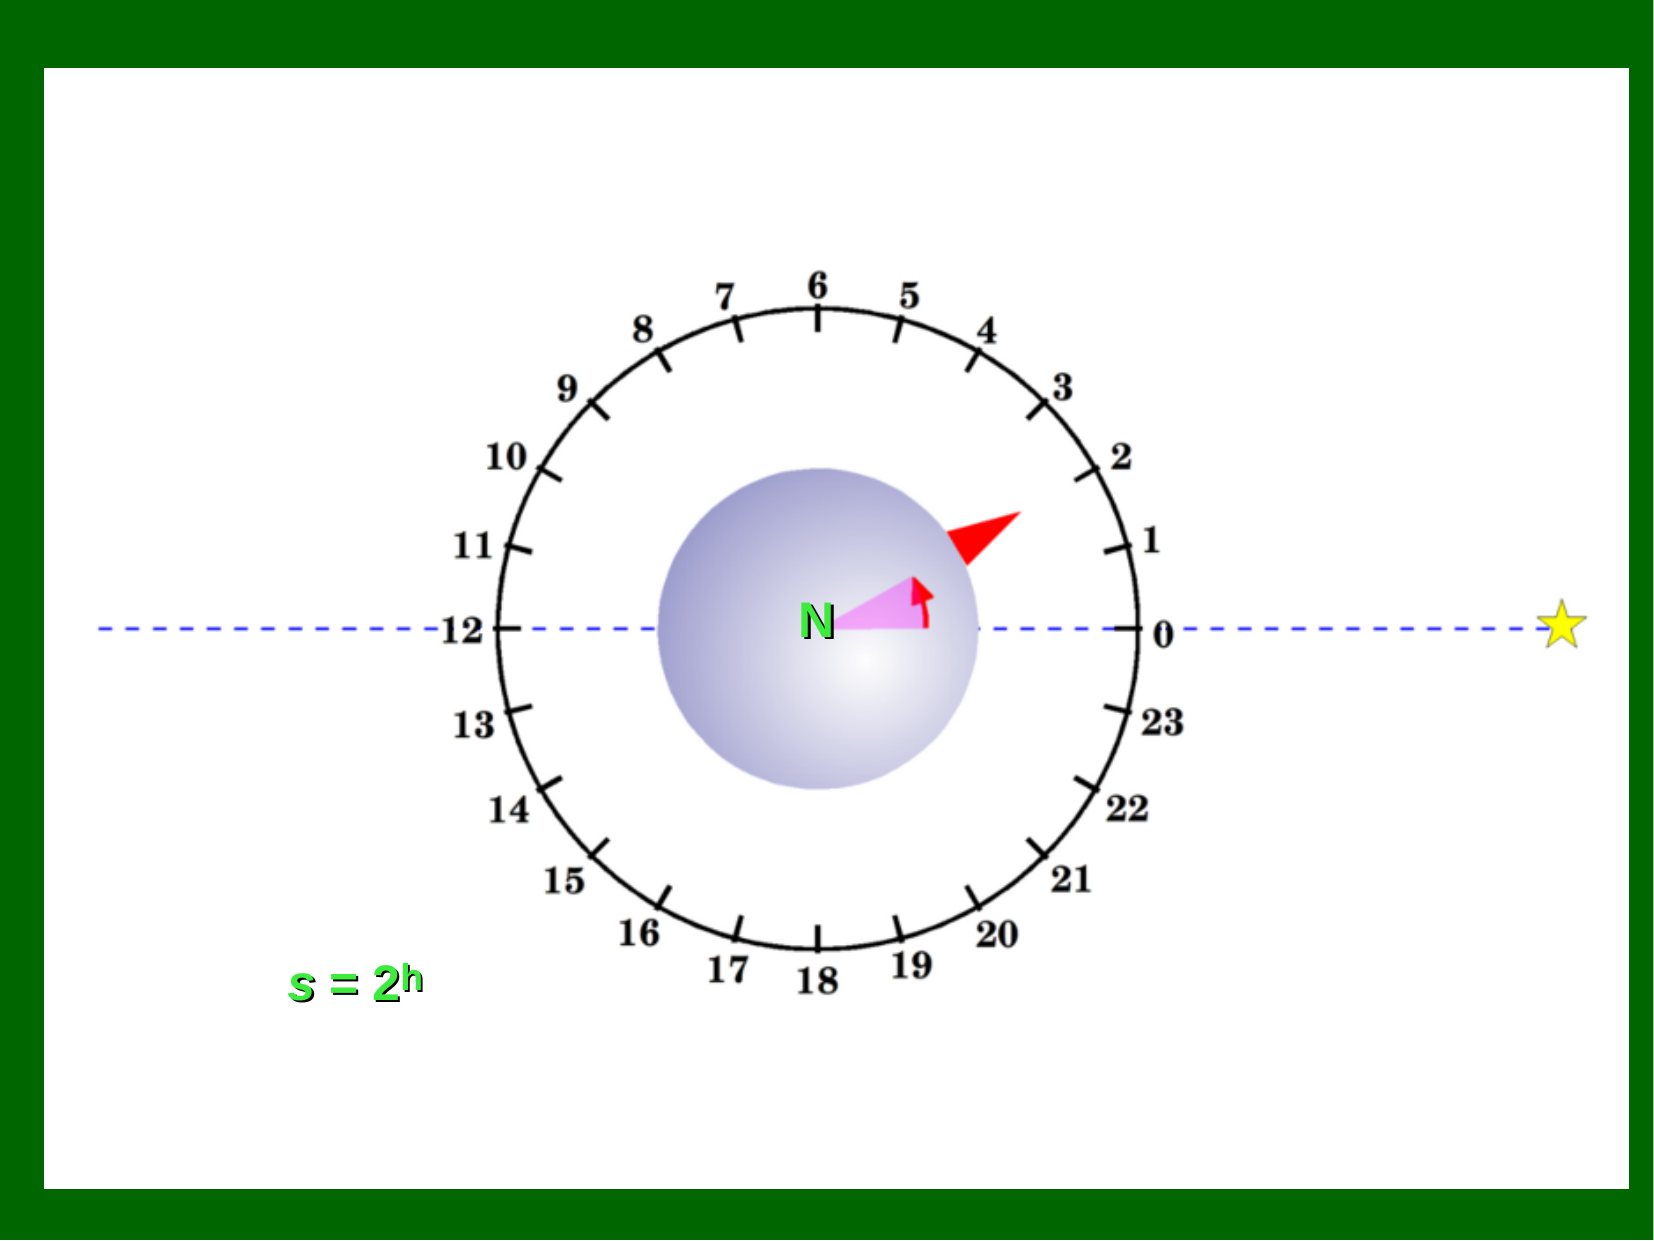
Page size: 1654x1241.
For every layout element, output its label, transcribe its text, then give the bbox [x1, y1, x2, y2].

text_box s = 2h [272, 948, 439, 1020]
picture [44, 68, 1629, 1189]
text_box N [783, 585, 850, 656]
